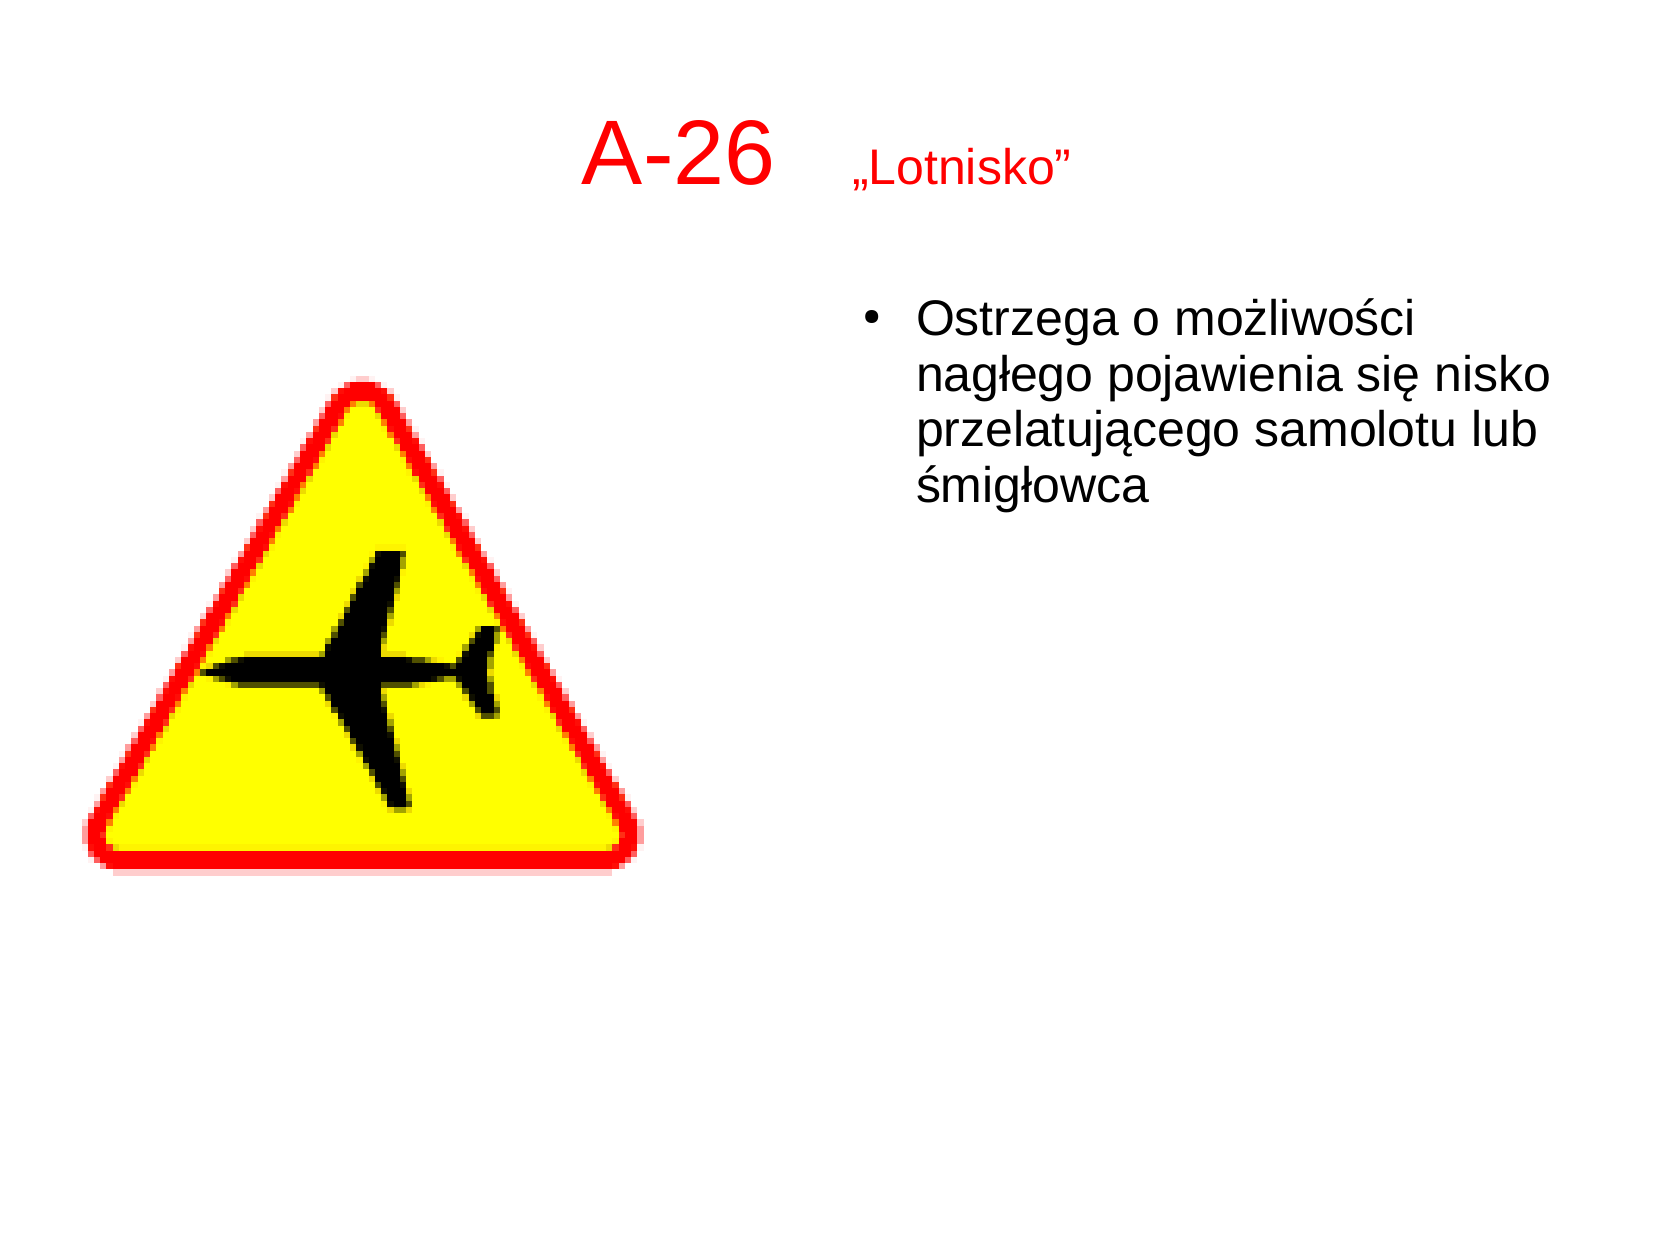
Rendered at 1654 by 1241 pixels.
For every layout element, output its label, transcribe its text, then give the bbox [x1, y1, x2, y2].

picture [82, 376, 644, 876]
title A-26 „Lotnisko” [82, 56, 1571, 250]
list Ostrzega o możliwości nagłego pojawienia się nisko przelatującego samolotu lub śmigłowca [845, 290, 1572, 1094]
